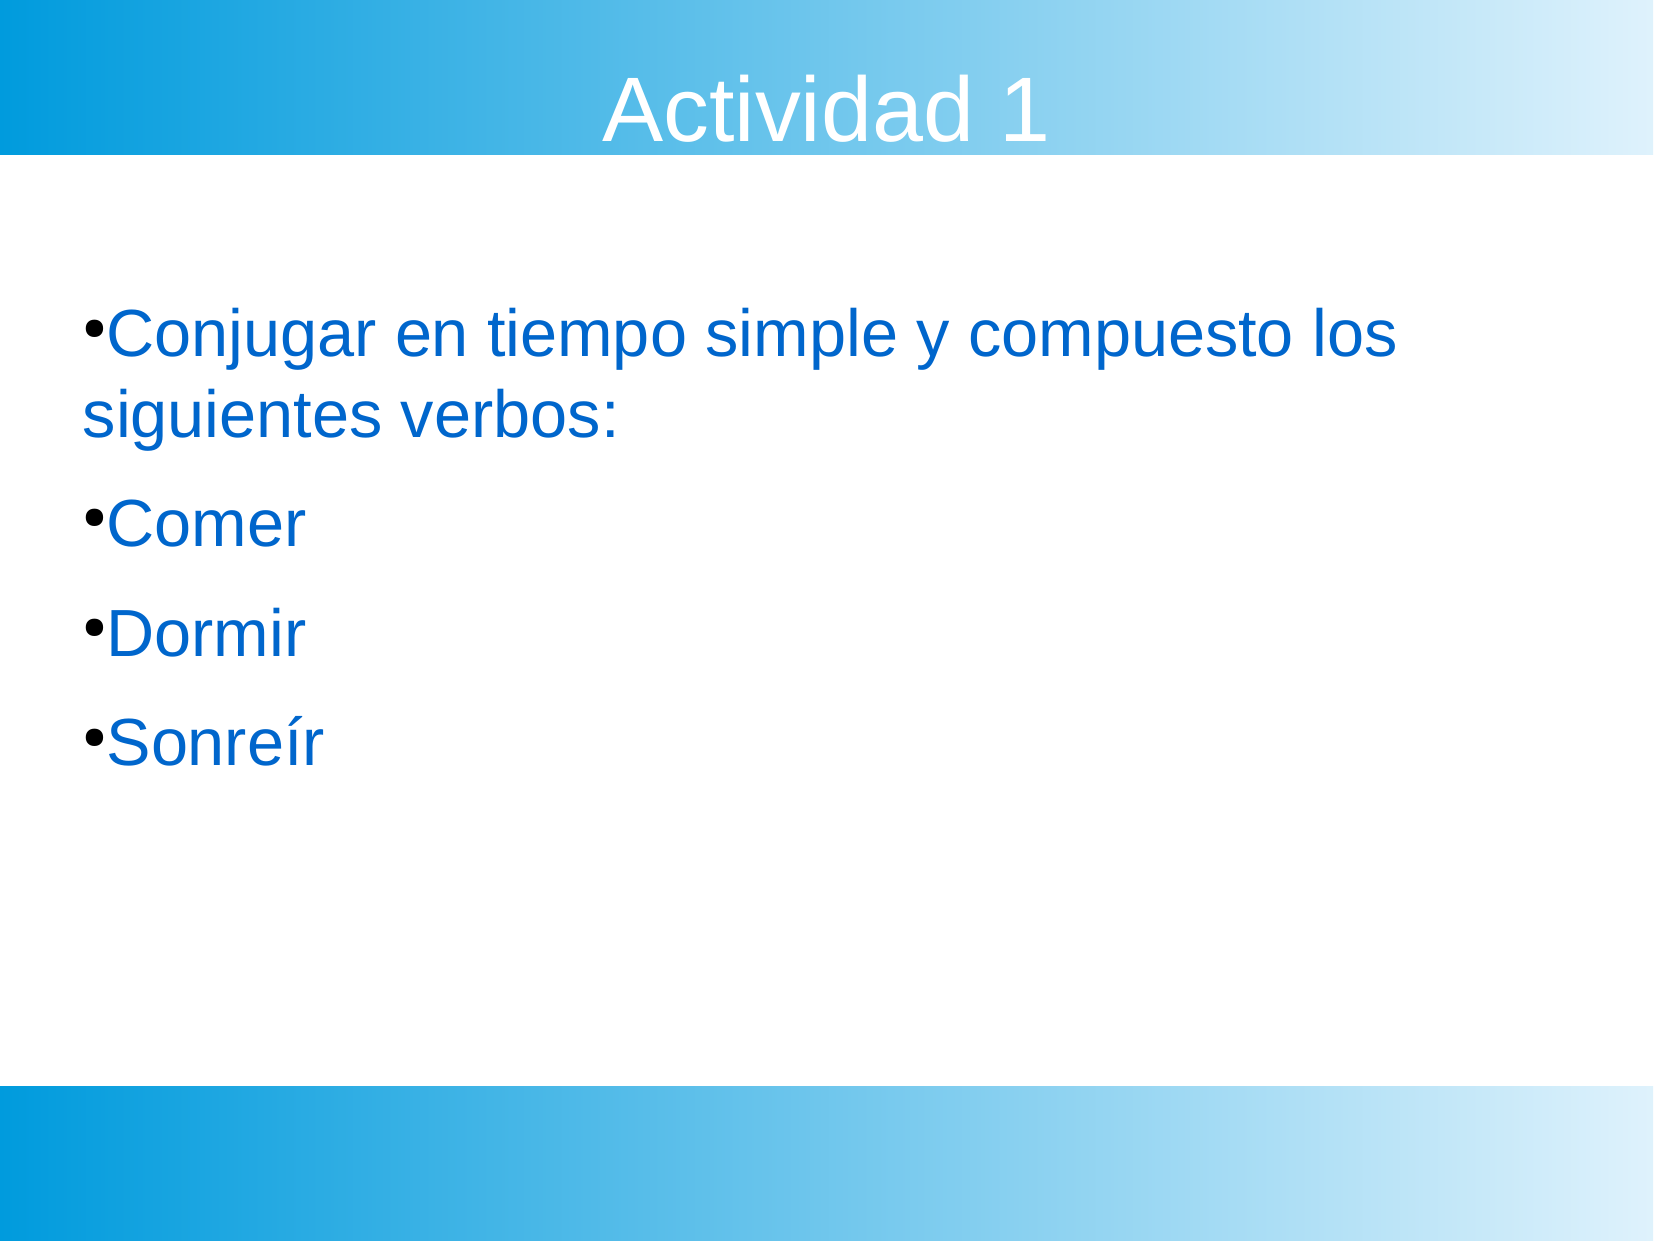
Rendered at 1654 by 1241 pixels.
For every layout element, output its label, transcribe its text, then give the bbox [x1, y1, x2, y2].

list Conjugar en tiempo simple y compuesto los siguientes verbos: Comer Dormir Sonreír [82, 290, 1571, 1010]
title Actividad 1 [82, 49, 1571, 155]
